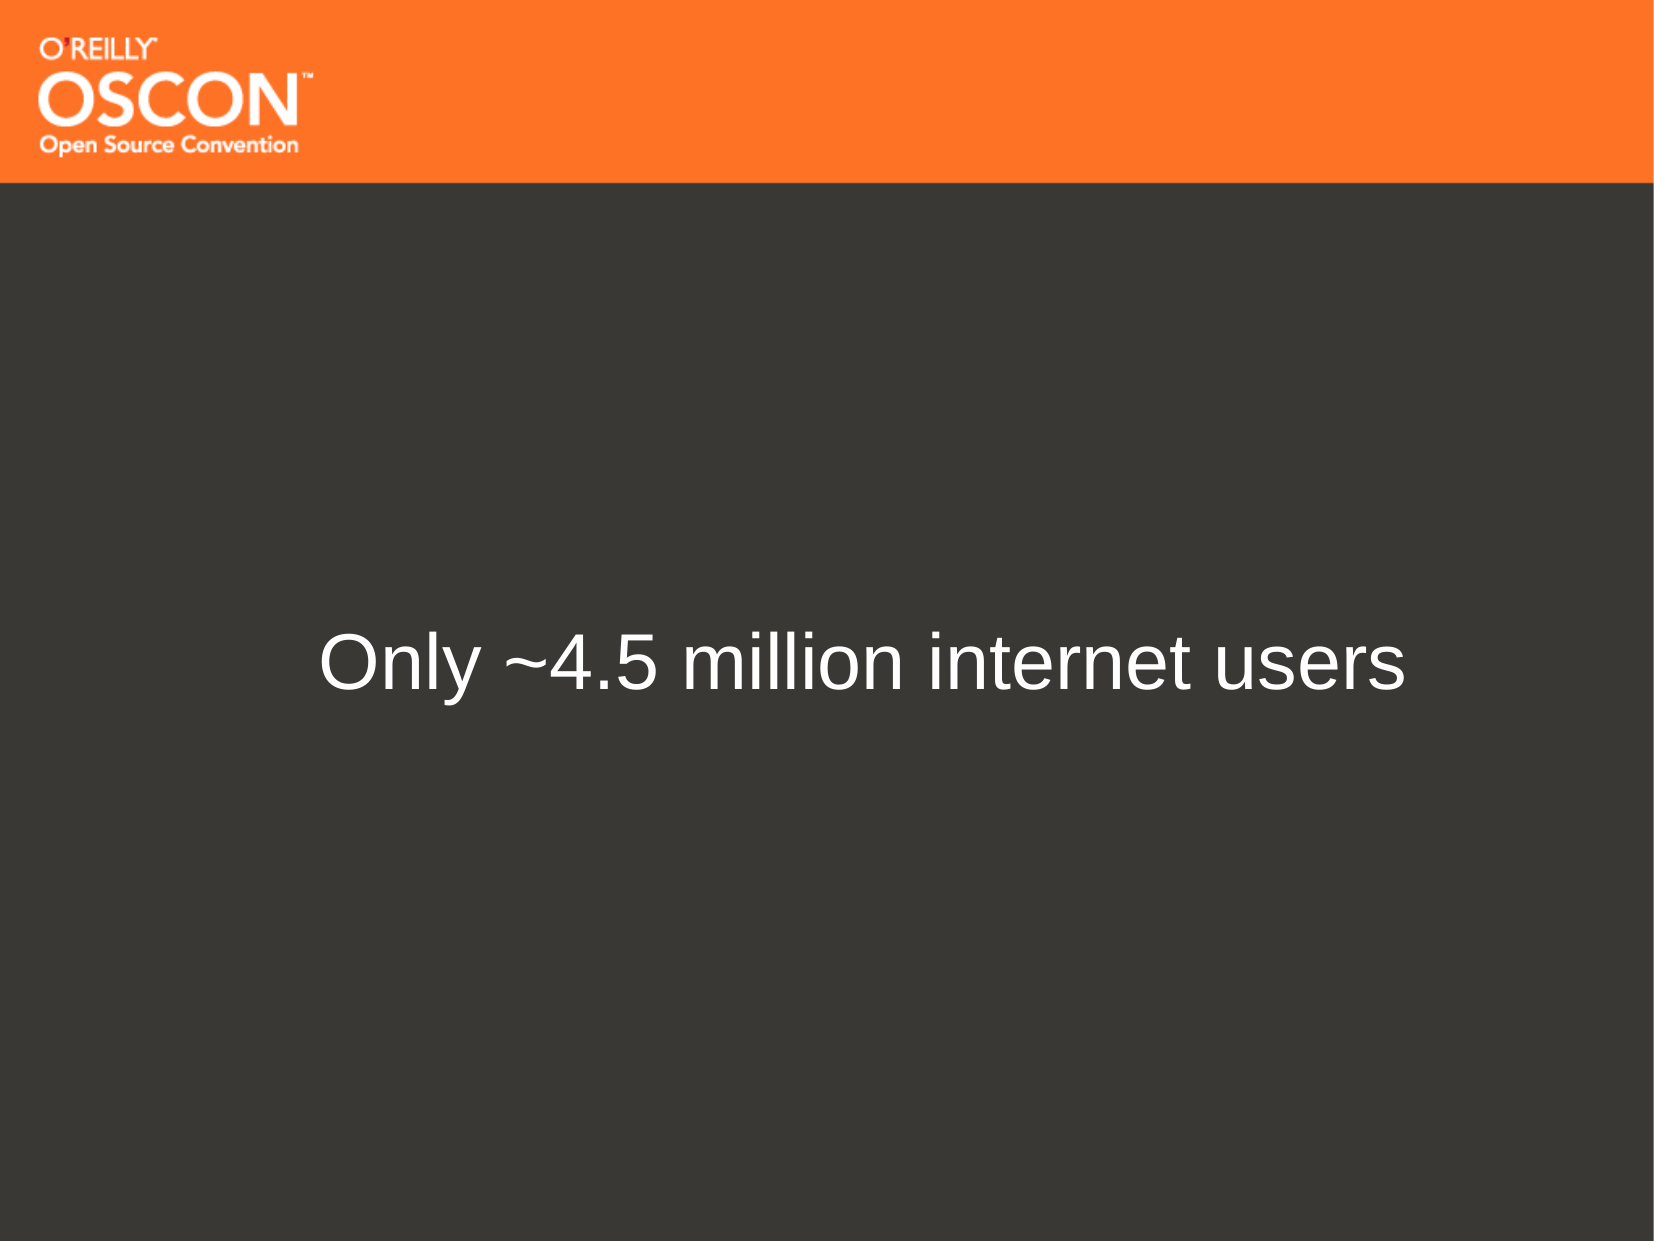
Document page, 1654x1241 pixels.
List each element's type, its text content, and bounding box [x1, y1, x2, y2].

picture [0, 0, 1654, 1241]
title [356, 31, 1624, 187]
list Only ~4.5 million internet users [37, 219, 1628, 1218]
